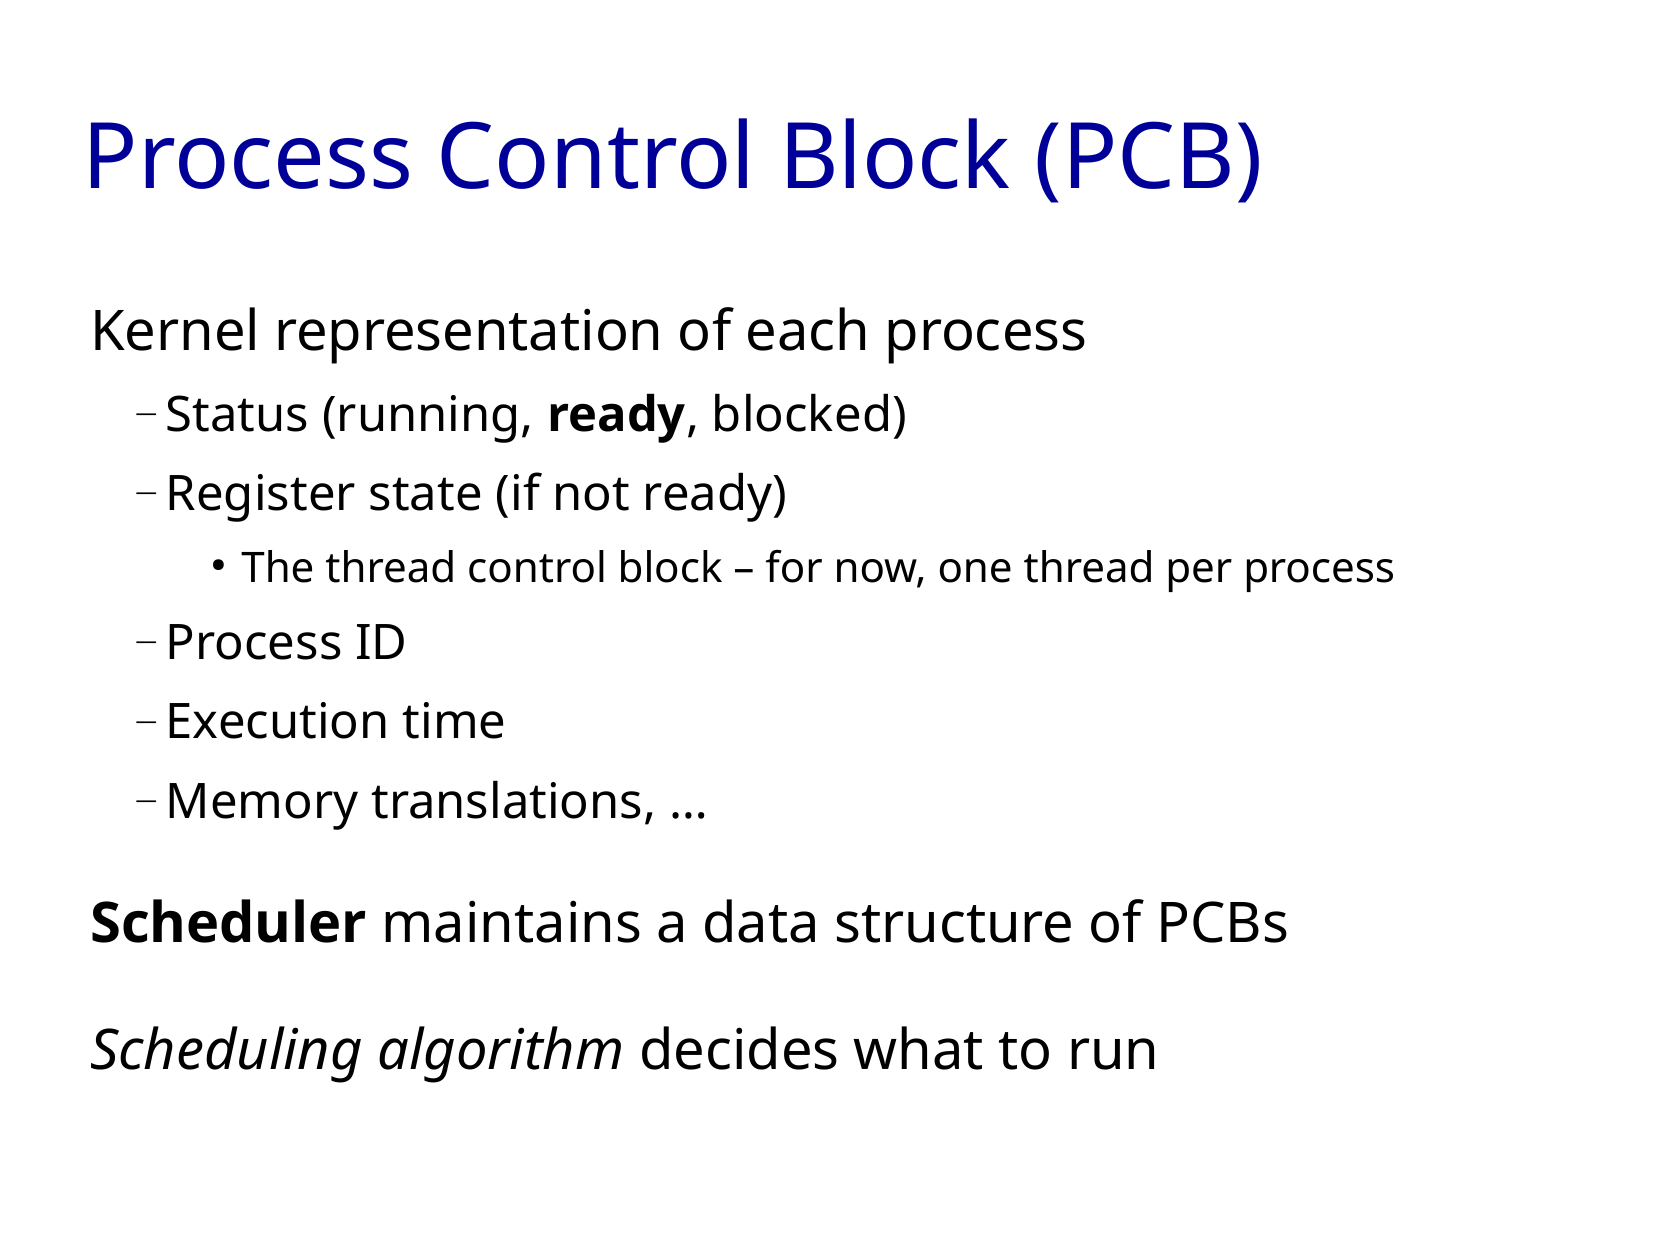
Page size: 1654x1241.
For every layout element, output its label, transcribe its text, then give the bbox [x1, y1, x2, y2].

list Kernel representation of each process Status (running, ready, blocked) Register state (if not ready) The thread control block – for now, one thread per process Process ID Execution time Memory translations, … Scheduler maintains a data structure of PCBs Scheduling algorithm decides what to run [60, 290, 1571, 1096]
title Process Control Block (PCB) [82, 49, 1571, 257]
